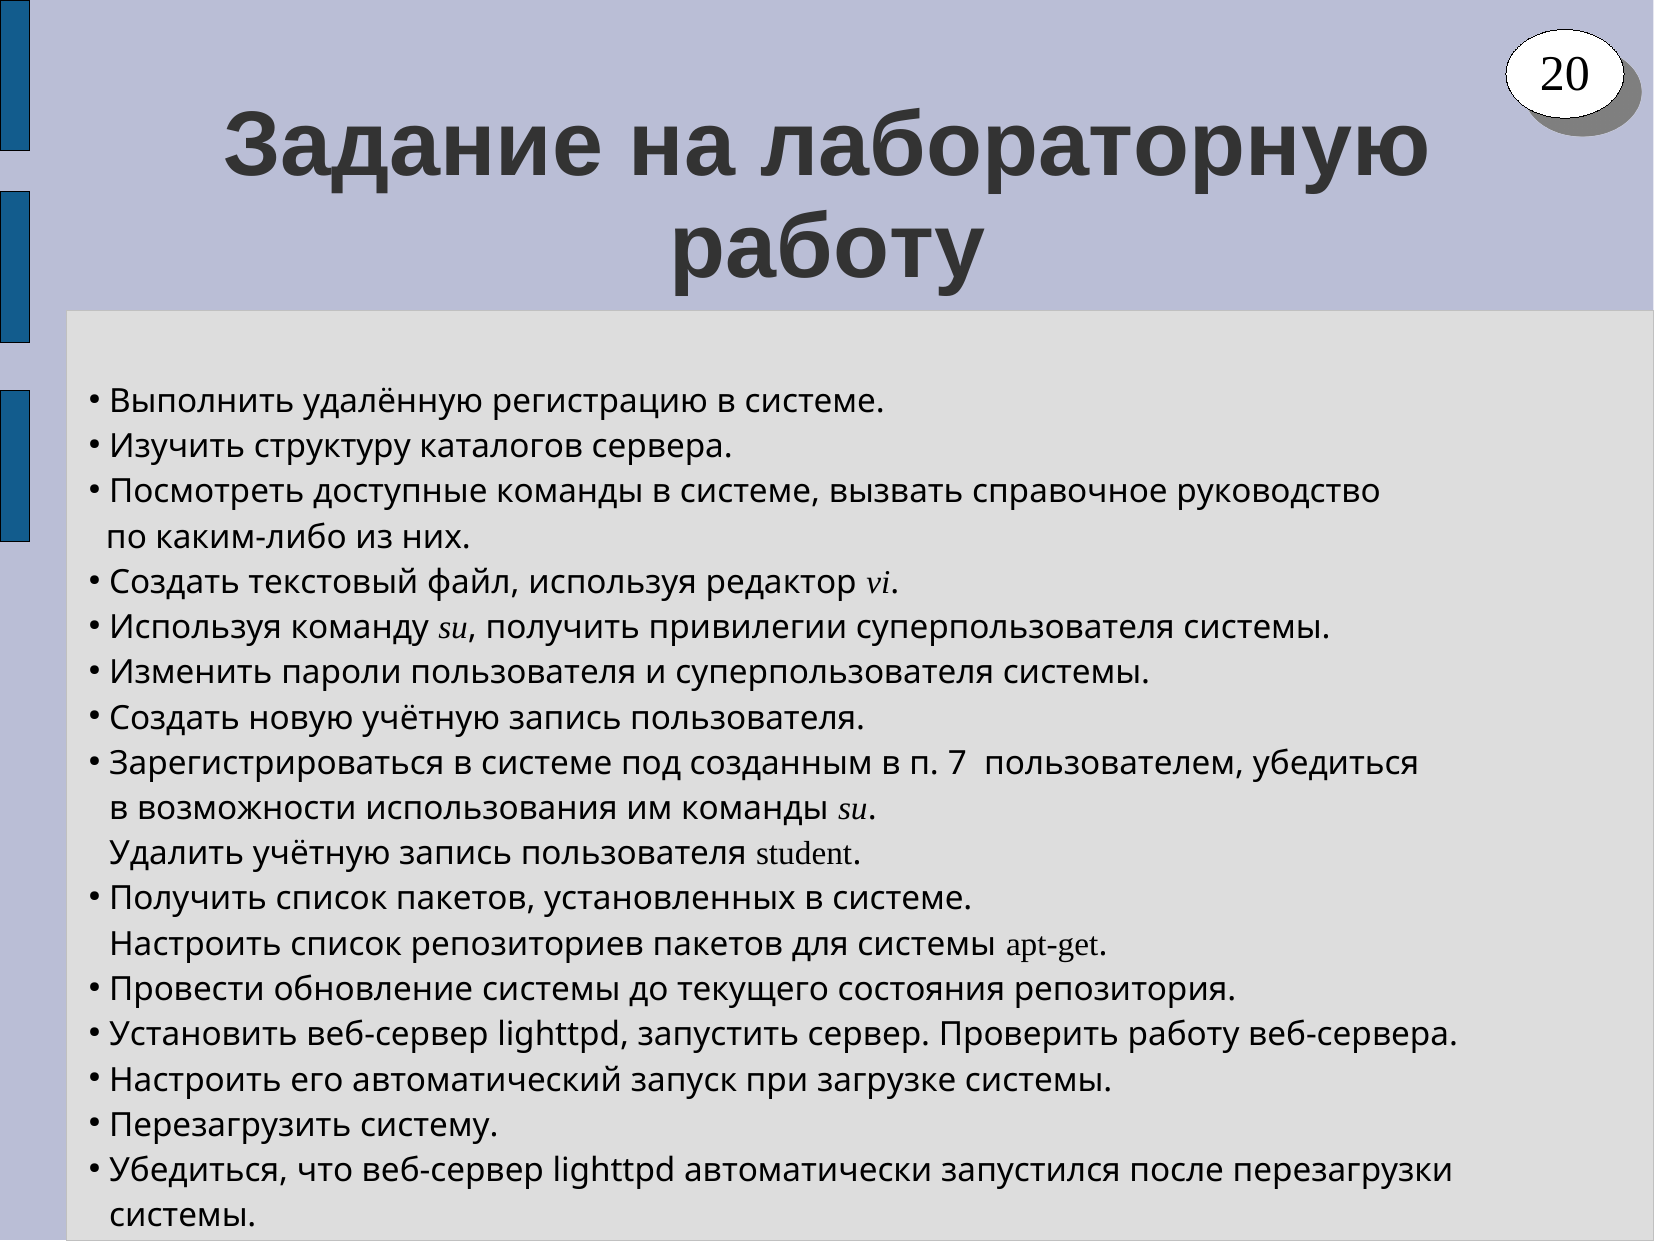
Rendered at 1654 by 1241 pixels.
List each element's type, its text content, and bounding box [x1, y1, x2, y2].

text_box 20 [1505, 29, 1625, 119]
title Задание на лабораторную работу [121, 91, 1534, 299]
text_box Выполнить удалённую регистрацию в системе. Изучить структуру каталогов сервера. Посмотреть доступные команды в системе, вызвать справочное руководство по каким-либо из них. Создать текстовый файл, используя редактор vi. Используя команду su, получить привилегии суперпользователя системы. Изменить пароли пользователя и суперпользователя системы. Создать новую учётную запись пользователя. Зарегистрироваться в системе под созданным в п. 7 пользователем, убедиться в возможности использования им команды su. Удалить учётную запись пользователя student. Получить список пакетов, установленных в системе. Настроить список репозиториев пакетов для системы apt-get. Провести обновление системы до текущего состояния репозитория. Установить веб-сервер lighttpd, запустить сервер. Проверить работу веб-сервера. Настроить его автоматический запуск при загрузке системы. Перезагрузить систему. Убедиться, что веб-сервер lighttpd автоматически запустился после перезагрузки системы. [88, 354, 1575, 1146]
